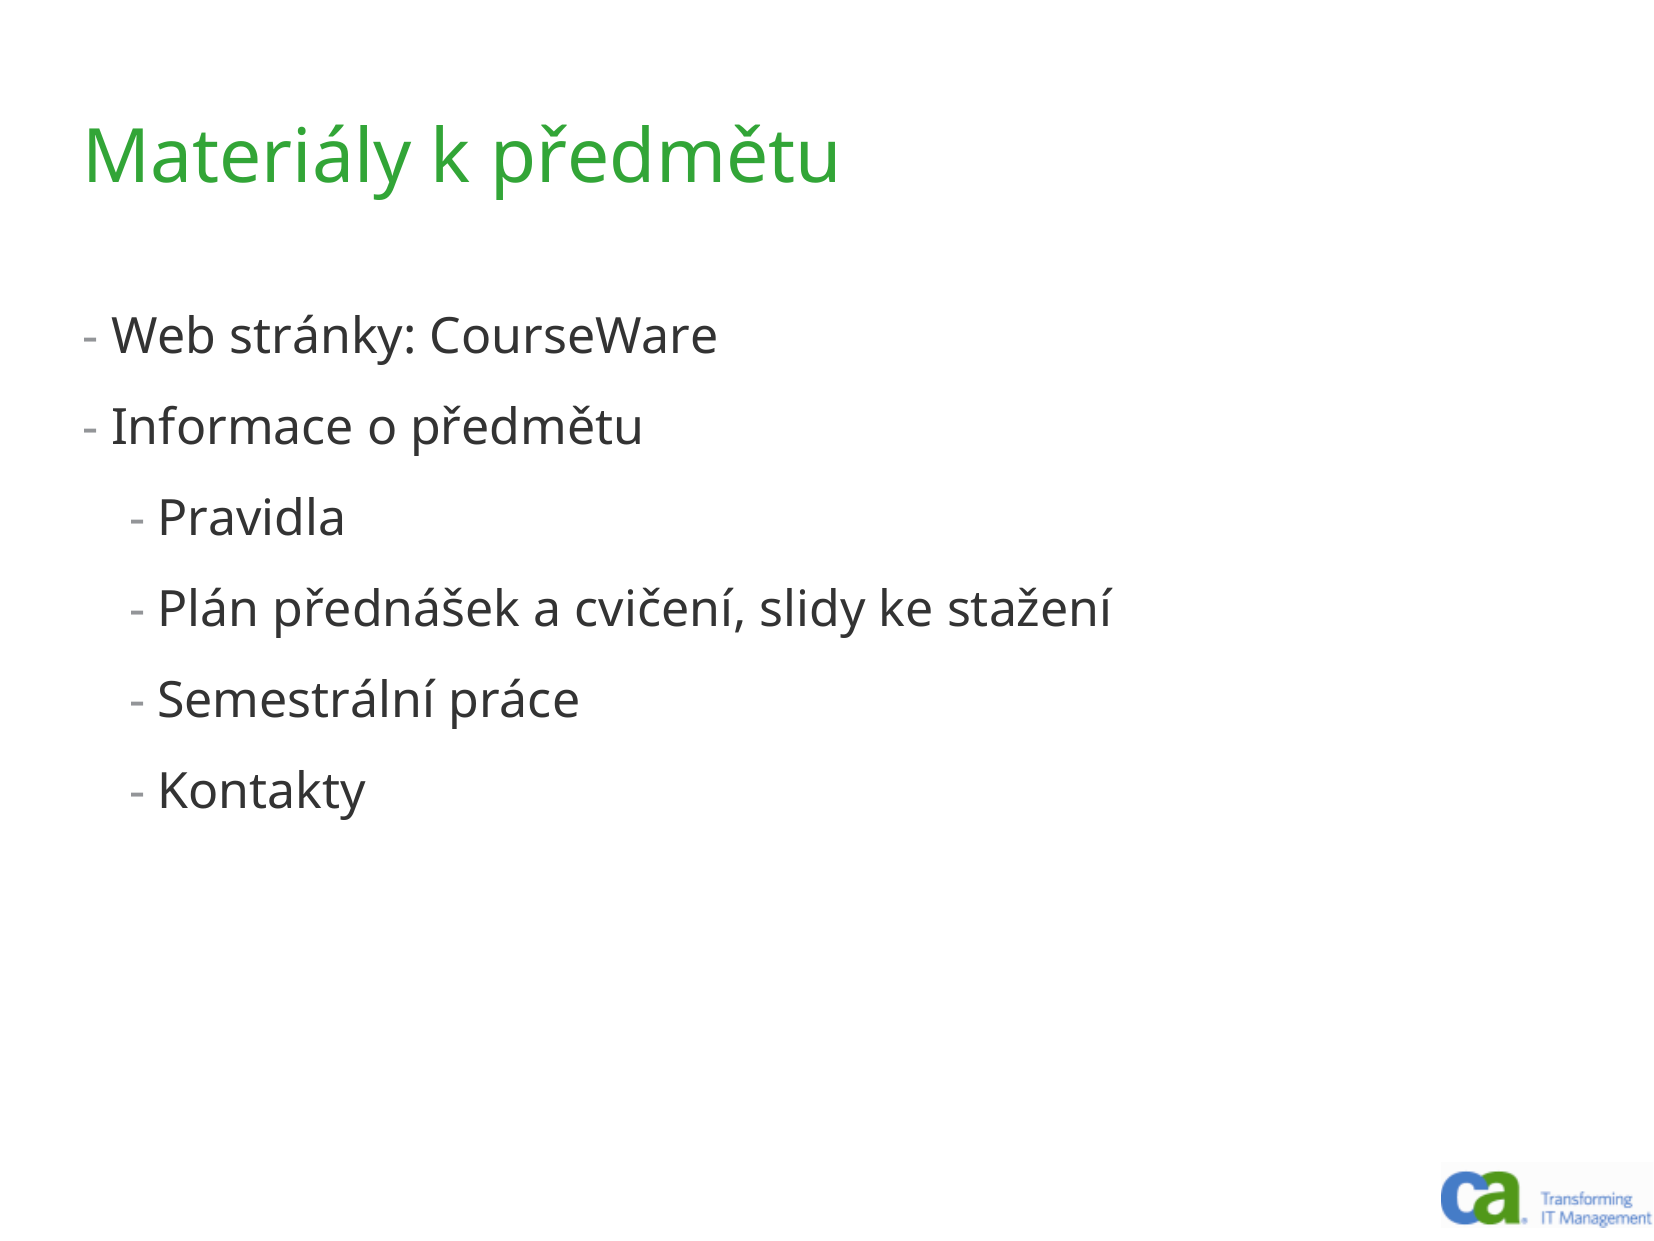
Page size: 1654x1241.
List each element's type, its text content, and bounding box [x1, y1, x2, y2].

title Materiály k předmětu [82, 49, 1571, 257]
picture [1441, 1162, 1654, 1228]
list Web stránky: CourseWare Informace o předmětu Pravidla Plán přednášek a cvičení, slidy ke stažení Semestrální práce Kontakty [82, 290, 1571, 1109]
